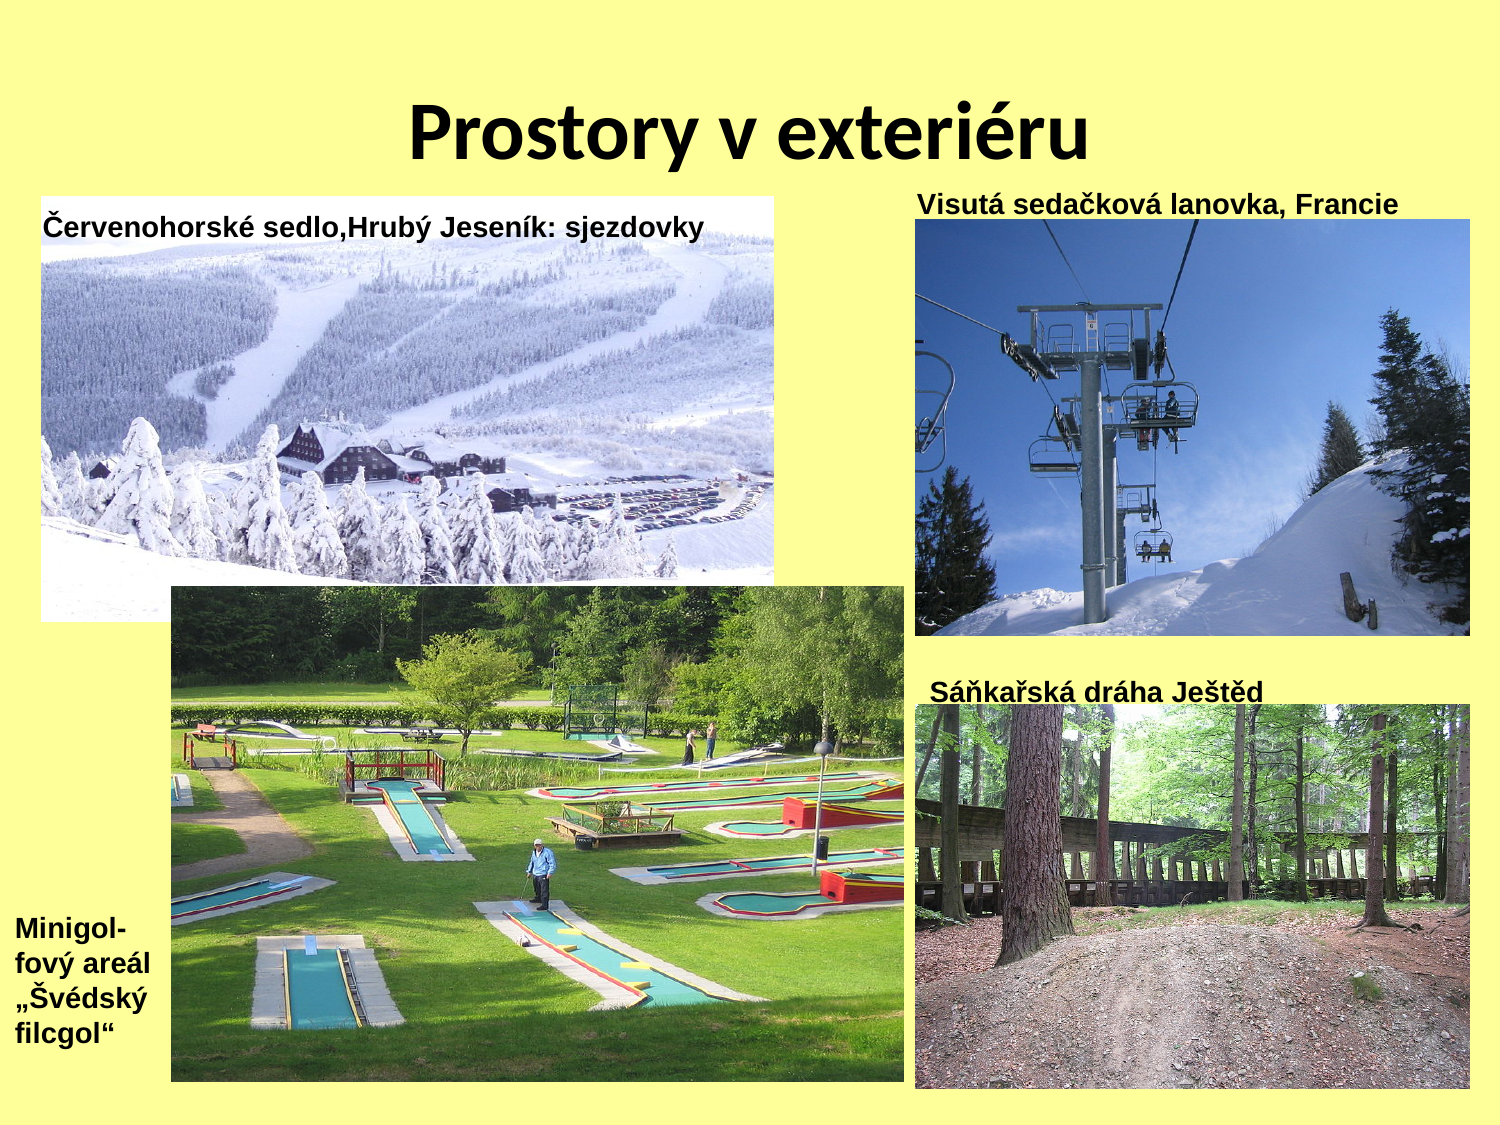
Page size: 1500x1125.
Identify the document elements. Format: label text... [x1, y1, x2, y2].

title Prostory v exteriéru [0, 45, 1500, 233]
text_box Sáňkařská dráha Ještěd [914, 656, 1288, 718]
text_box Červenohorské sedlo,Hrubý Jeseník: sjezdovky [27, 201, 721, 252]
picture [41, 196, 904, 1082]
picture [915, 219, 1470, 636]
text_box Minigol- fový areál „Švédský filcgol“ [0, 901, 195, 1057]
picture [915, 704, 1470, 1089]
text_box Visutá sedačková lanovka, Francie [902, 177, 1415, 228]
